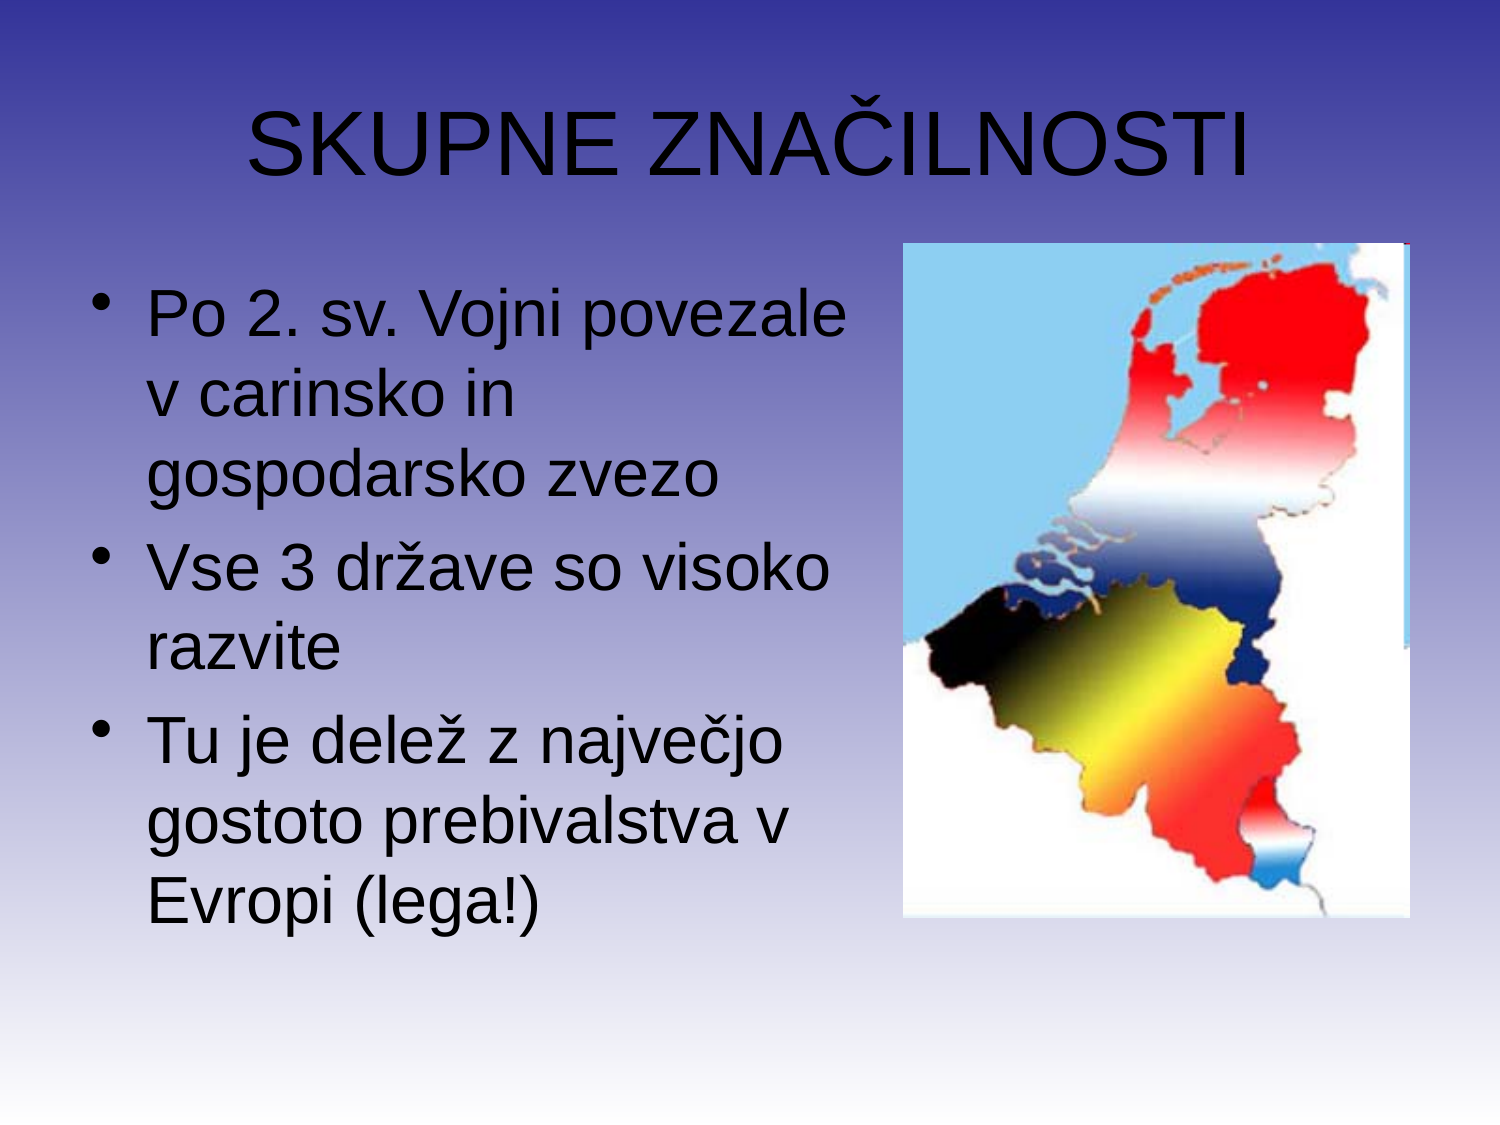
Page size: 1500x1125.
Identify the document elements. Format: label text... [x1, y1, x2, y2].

picture [903, 243, 1410, 918]
list Po 2. sv. Vojni povezale v carinsko in gospodarsko zvezo Vse 3 države so visoko razvite Tu je delež z največjo gostoto prebivalstva v Evropi (lega!) [75, 262, 904, 1005]
title SKUPNE ZNAČILNOSTI [75, 45, 1425, 233]
